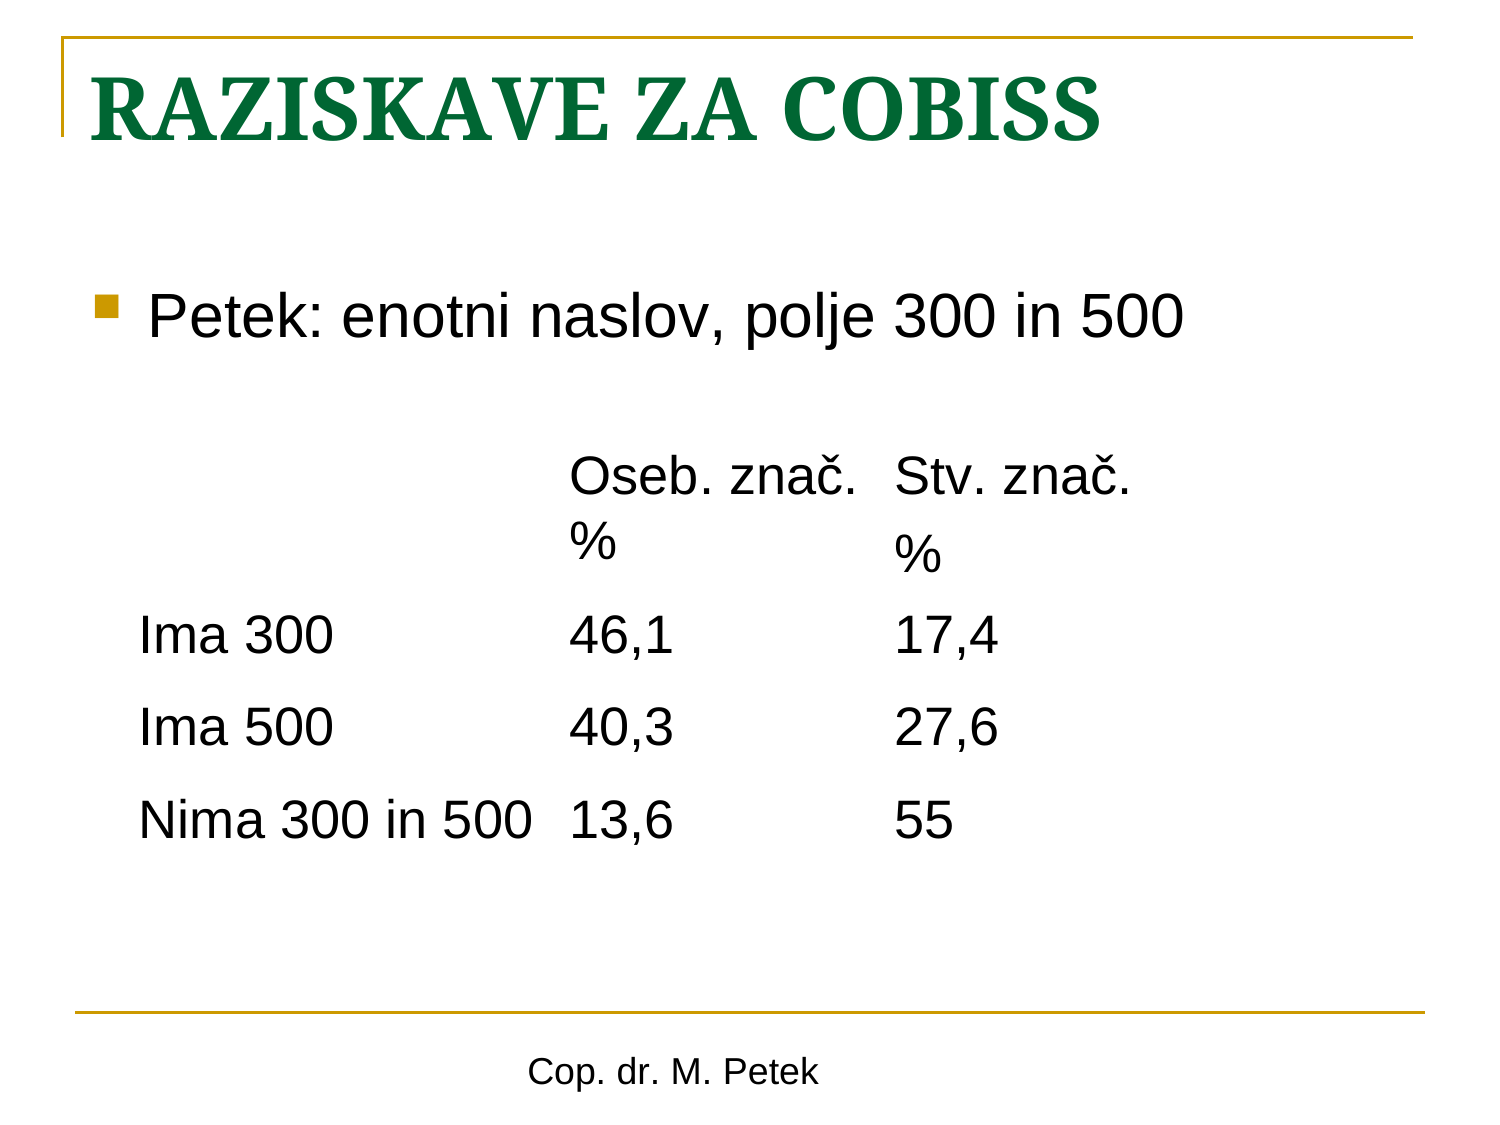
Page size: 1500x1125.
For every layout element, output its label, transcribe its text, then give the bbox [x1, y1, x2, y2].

table_cell 17,4 [880, 591, 1222, 684]
list Petek: enotni naslov, polje 300 in 500 [76, 267, 1427, 1011]
table_cell Ima 500 [124, 684, 554, 776]
table_cell Nima 300 in 500 [124, 776, 554, 883]
table_header Oseb. znač. % [554, 433, 880, 591]
table_cell 13,6 [554, 776, 880, 883]
table_cell 55 [880, 776, 1222, 883]
table_header [124, 433, 554, 591]
title RAZISKAVE ZA COBISS [75, 45, 1426, 233]
table_cell Ima 300 [124, 591, 554, 684]
table_cell 40,3 [554, 684, 880, 776]
table_header Stv. znač. % [880, 433, 1222, 591]
table_cell 46,1 [554, 591, 880, 684]
table_cell 27,6 [880, 684, 1222, 776]
